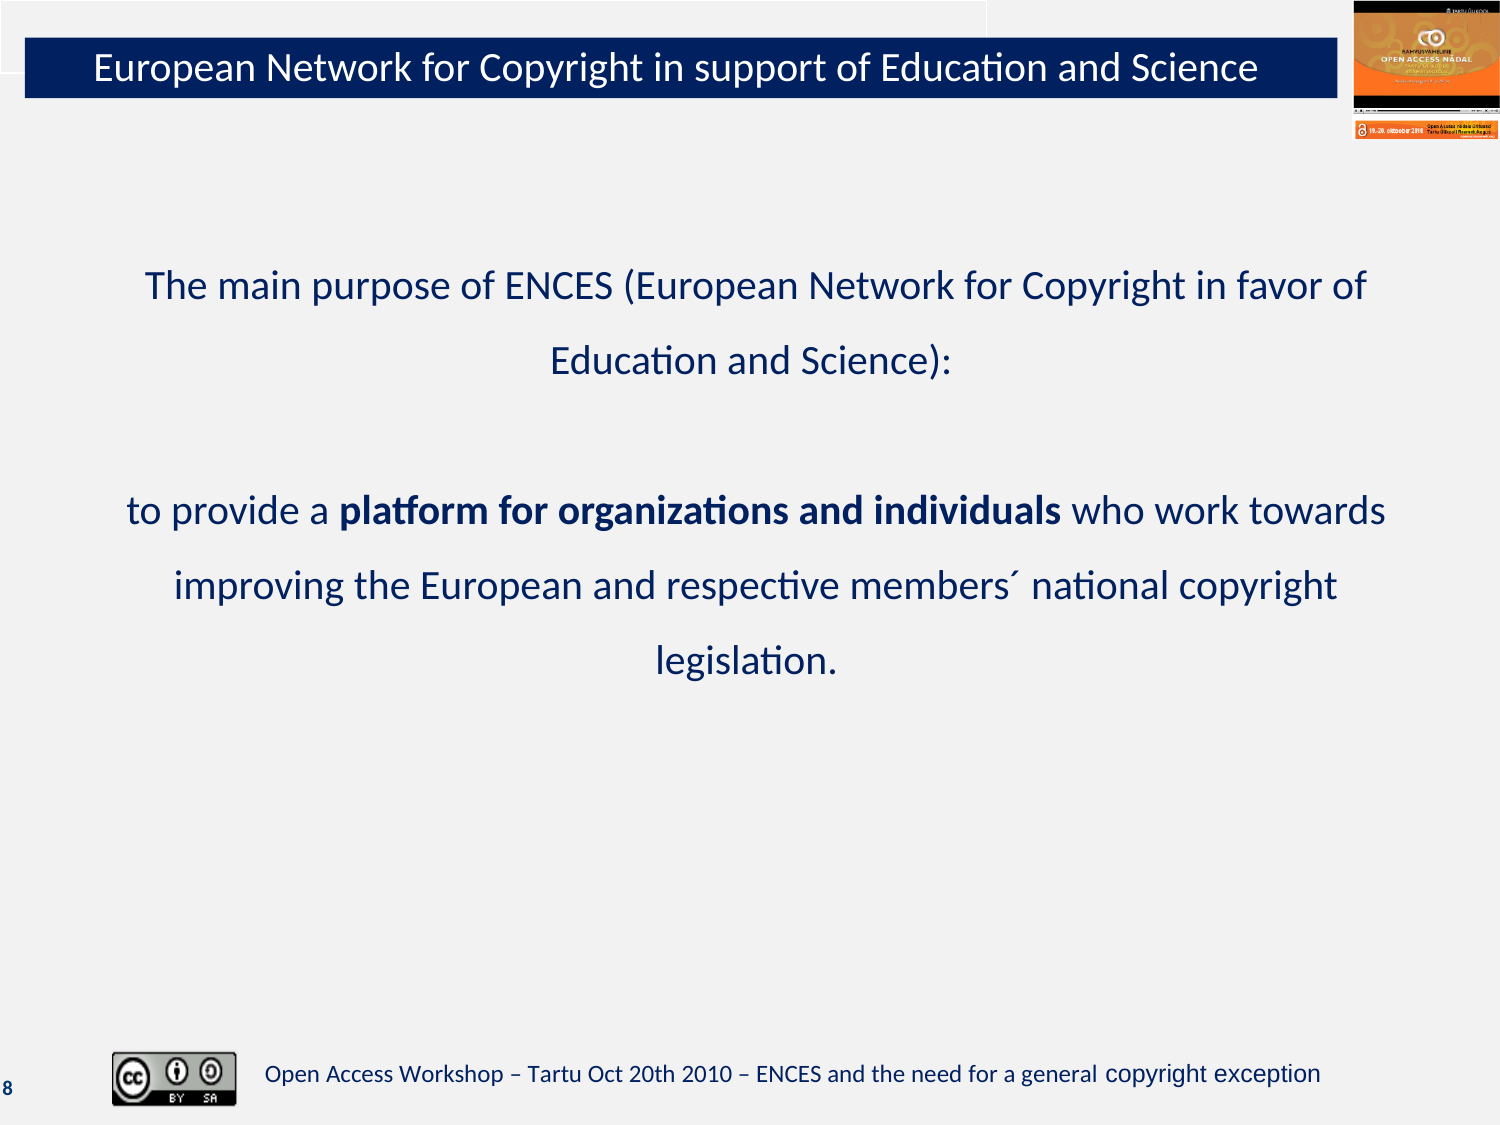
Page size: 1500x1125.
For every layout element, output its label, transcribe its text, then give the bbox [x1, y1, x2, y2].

text_box The main purpose of ENCES (European Network for Copyright in favor of Education and Science): to provide a platform for organizations and individuals who work towards improving the European and respective members´ national copyright legislation. [99, 174, 1413, 746]
text_box European Network for Copyright in support of Education and Science [24, 37, 1338, 99]
